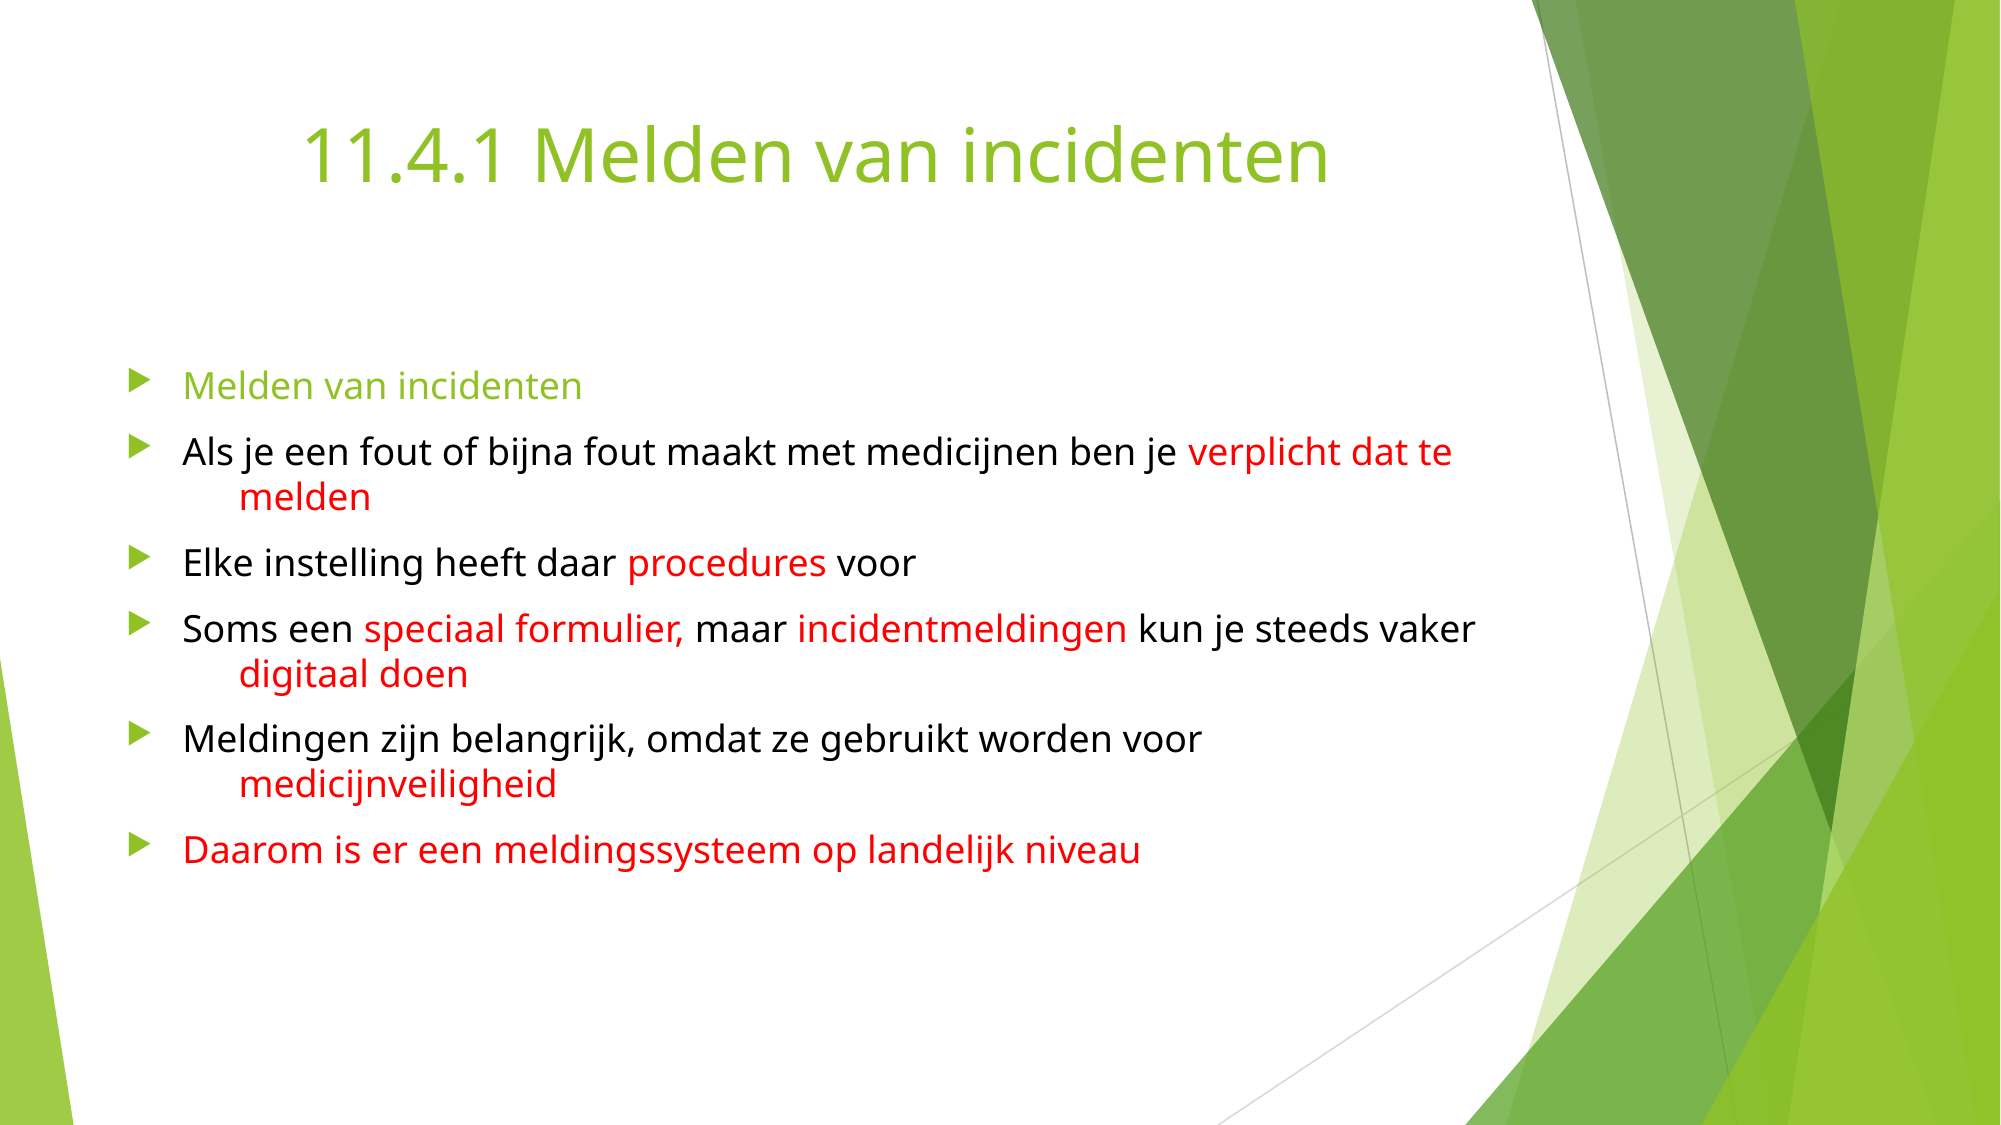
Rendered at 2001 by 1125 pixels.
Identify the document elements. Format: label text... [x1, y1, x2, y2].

list Melden van incidenten Als je een fout of bijna fout maakt met medicijnen ben je verplicht dat te melden Elke instelling heeft daar procedures voor Soms een speciaal formulier, maar incidentmeldingen kun je steeds vaker digitaal doen Meldingen zijn belangrijk, omdat ze gebruikt worden voor medicijnveiligheid Daarom is er een meldingssysteem op landelijk niveau [111, 354, 1522, 992]
title 11.4.1 Melden van incidenten [111, 99, 1522, 317]
